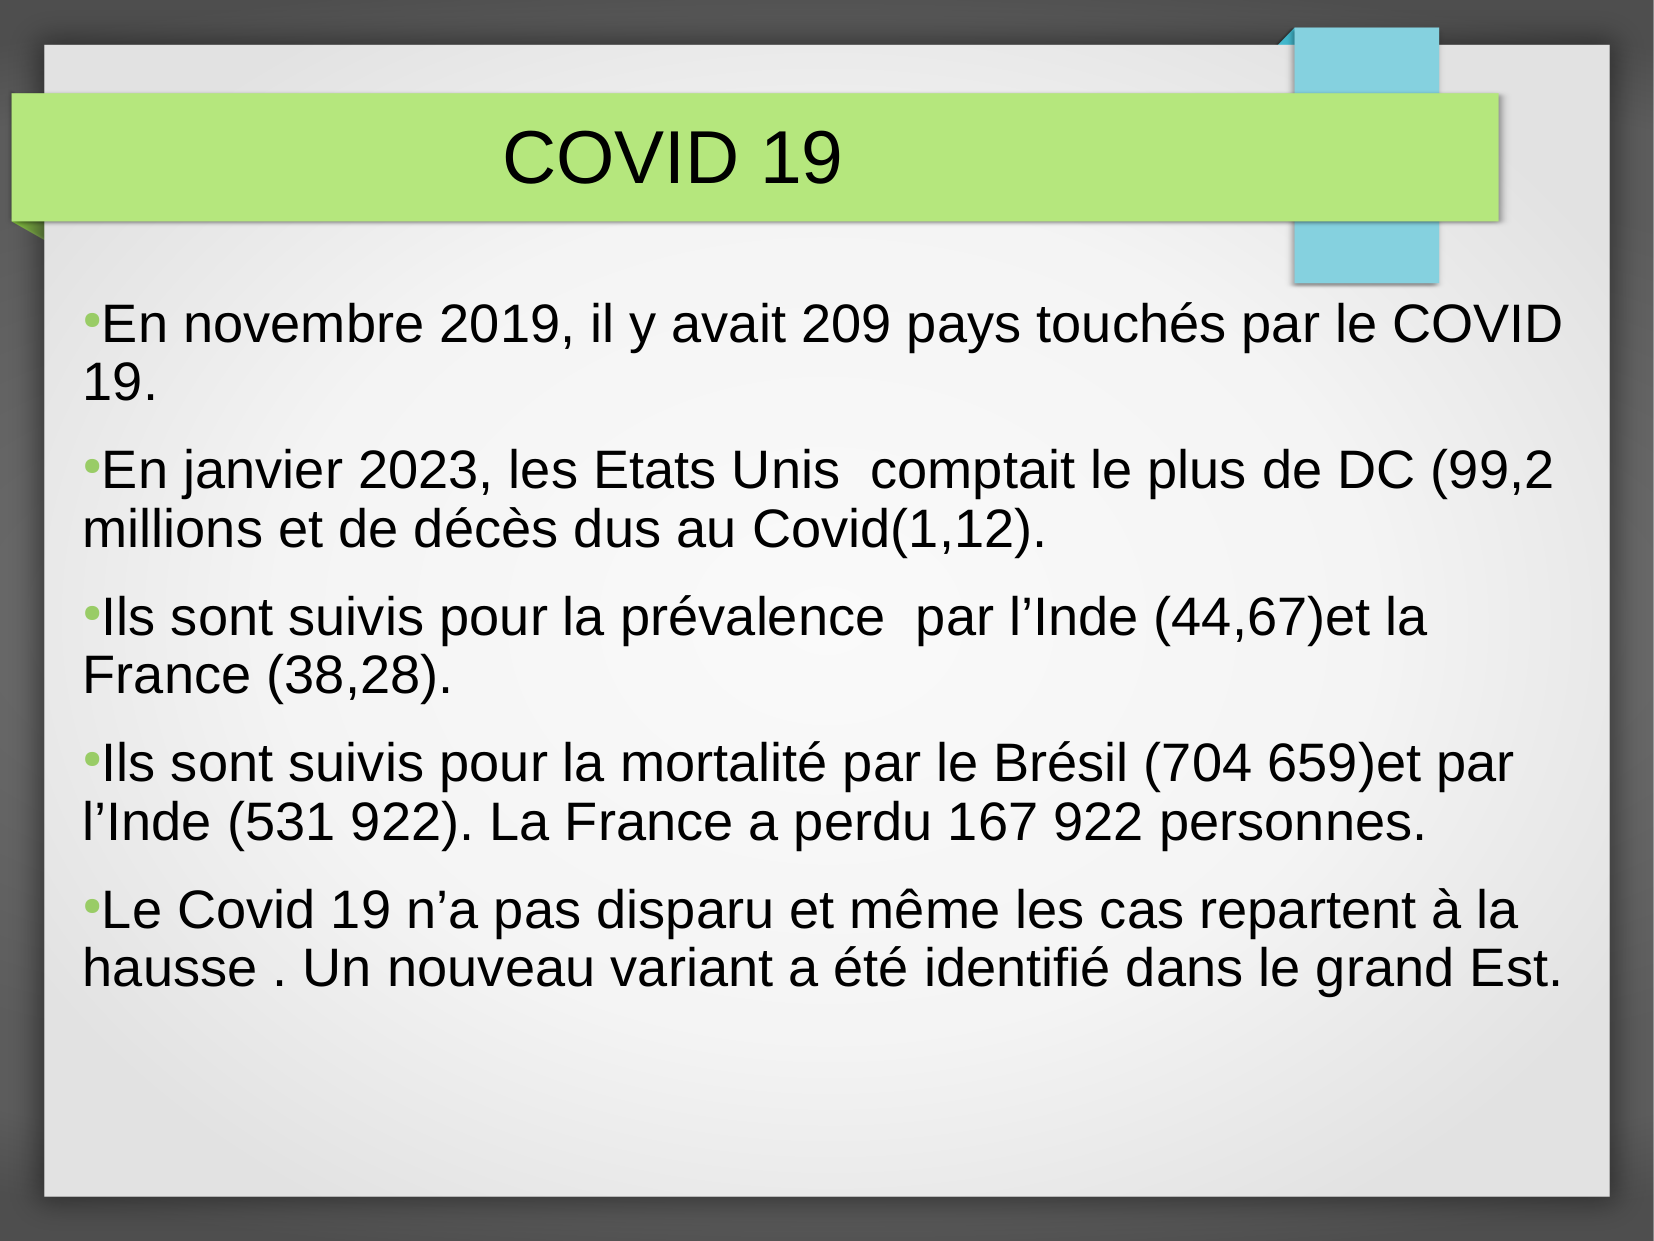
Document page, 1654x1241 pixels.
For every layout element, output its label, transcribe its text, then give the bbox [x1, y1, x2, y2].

title COVID 19 [82, 94, 1264, 213]
list En novembre 2019, il y avait 209 pays touchés par le COVID 19. En janvier 2023, les Etats Unis comptait le plus de DC (99,2 millions et de décès dus au Covid(1,12). Ils sont suivis pour la prévalence par l’Inde (44,67)et la France (38,28). Ils sont suivis pour la mortalité par le Brésil (704 659)et par l’Inde (531 922). La France a perdu 167 922 personnes. Le Covid 19 n’a pas disparu et même les cas repartent à la hausse . Un nouveau variant a été identifié dans le grand Est. [82, 295, 1571, 1015]
